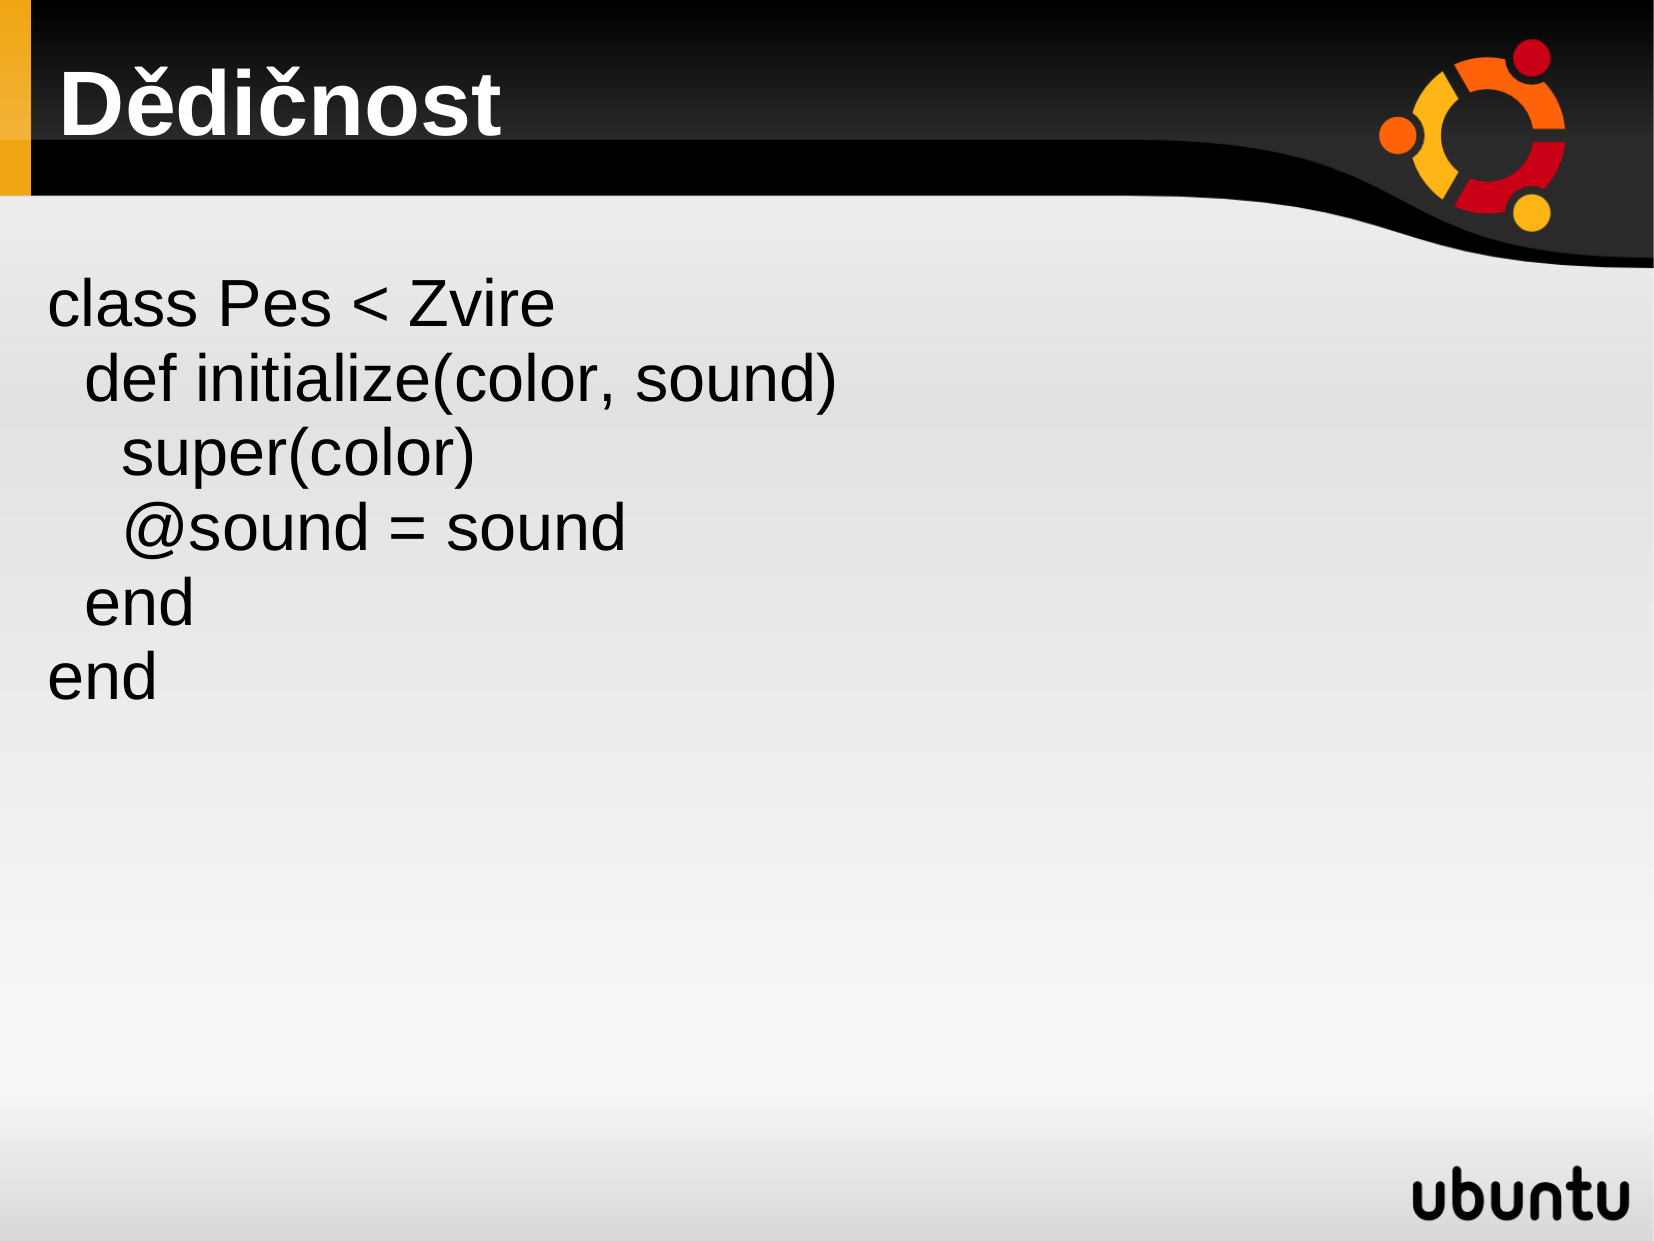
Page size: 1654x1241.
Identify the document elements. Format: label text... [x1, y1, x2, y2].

picture [0, 0, 1654, 1241]
list class Pes < Zvire def initialize(color, sound) super(color) @sound = sound end end [47, 265, 1536, 1085]
title Dědičnost [59, 0, 1565, 208]
